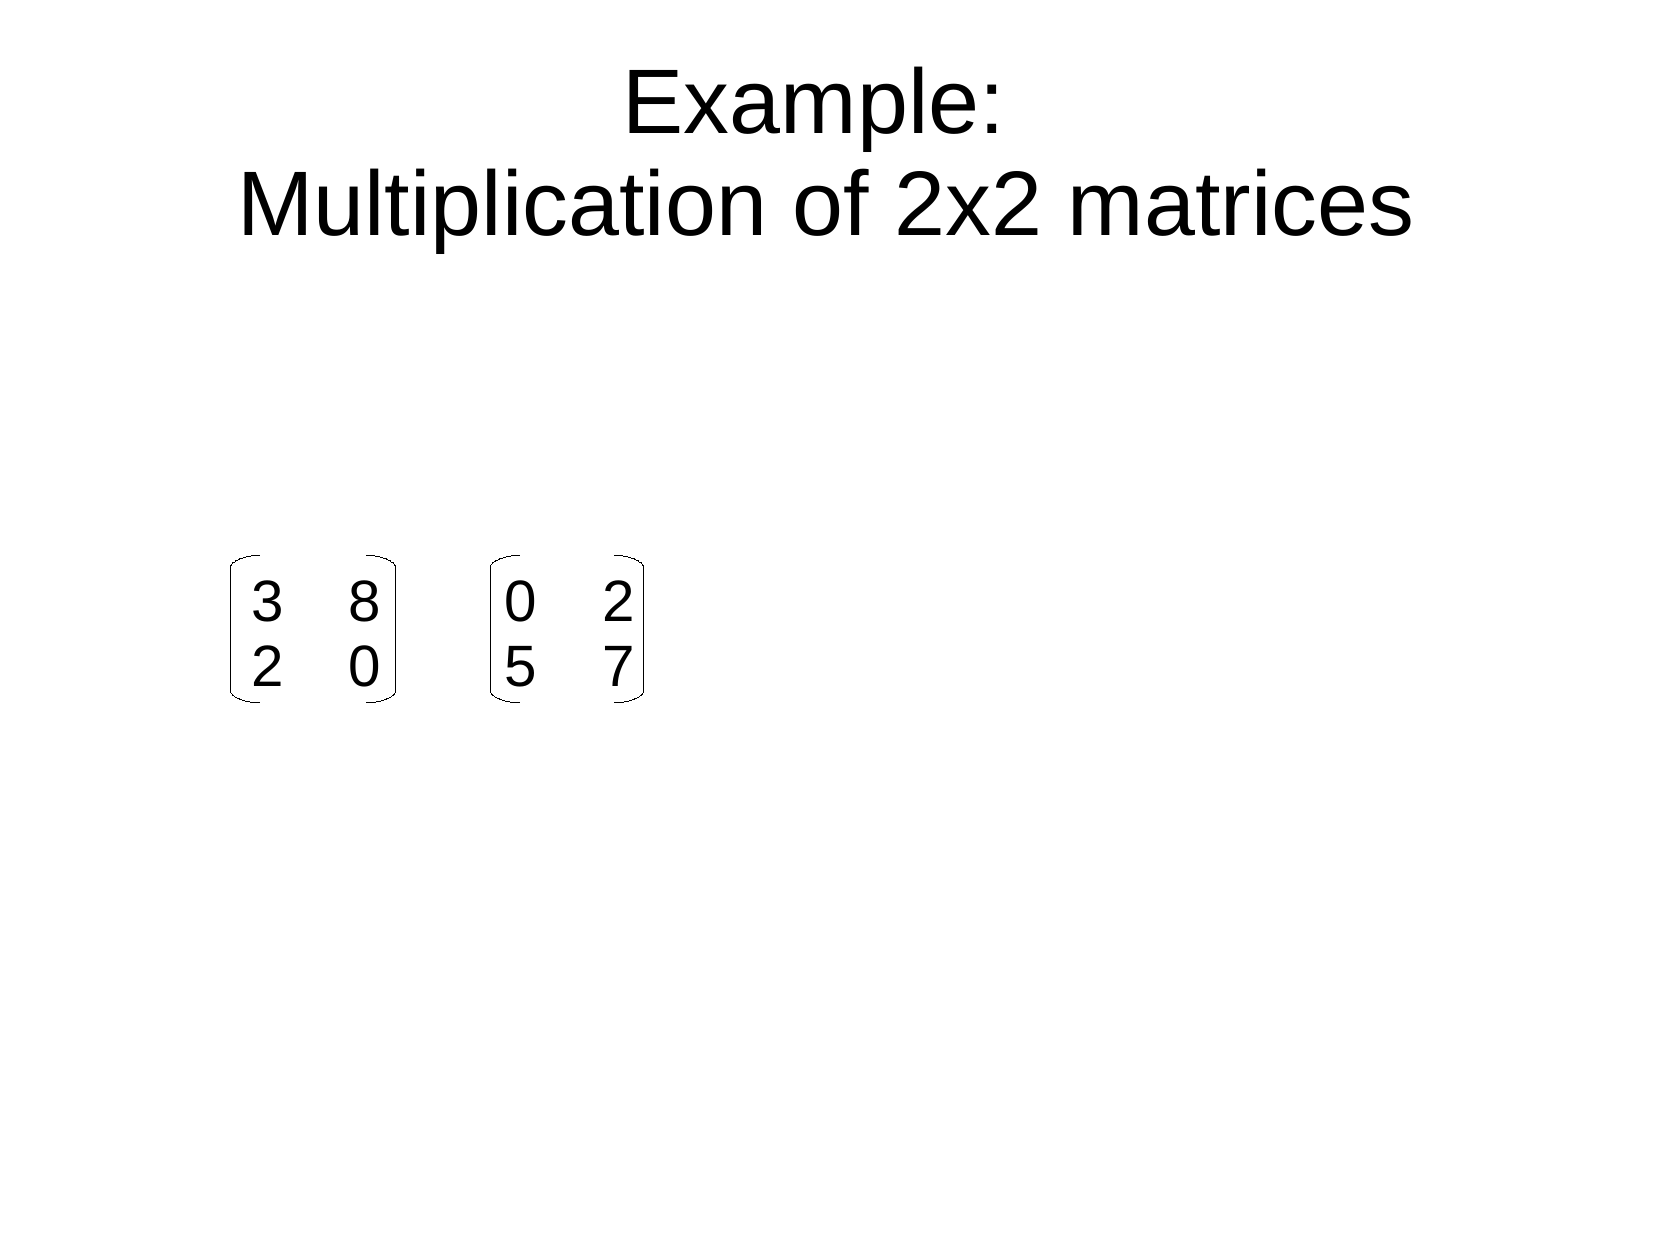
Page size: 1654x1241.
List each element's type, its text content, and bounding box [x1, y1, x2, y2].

text_box 3 8 2 0 [236, 561, 396, 706]
title Example: Multiplication of 2x2 matrices [82, 49, 1571, 257]
text_box 0 2 5 7 [490, 561, 650, 706]
